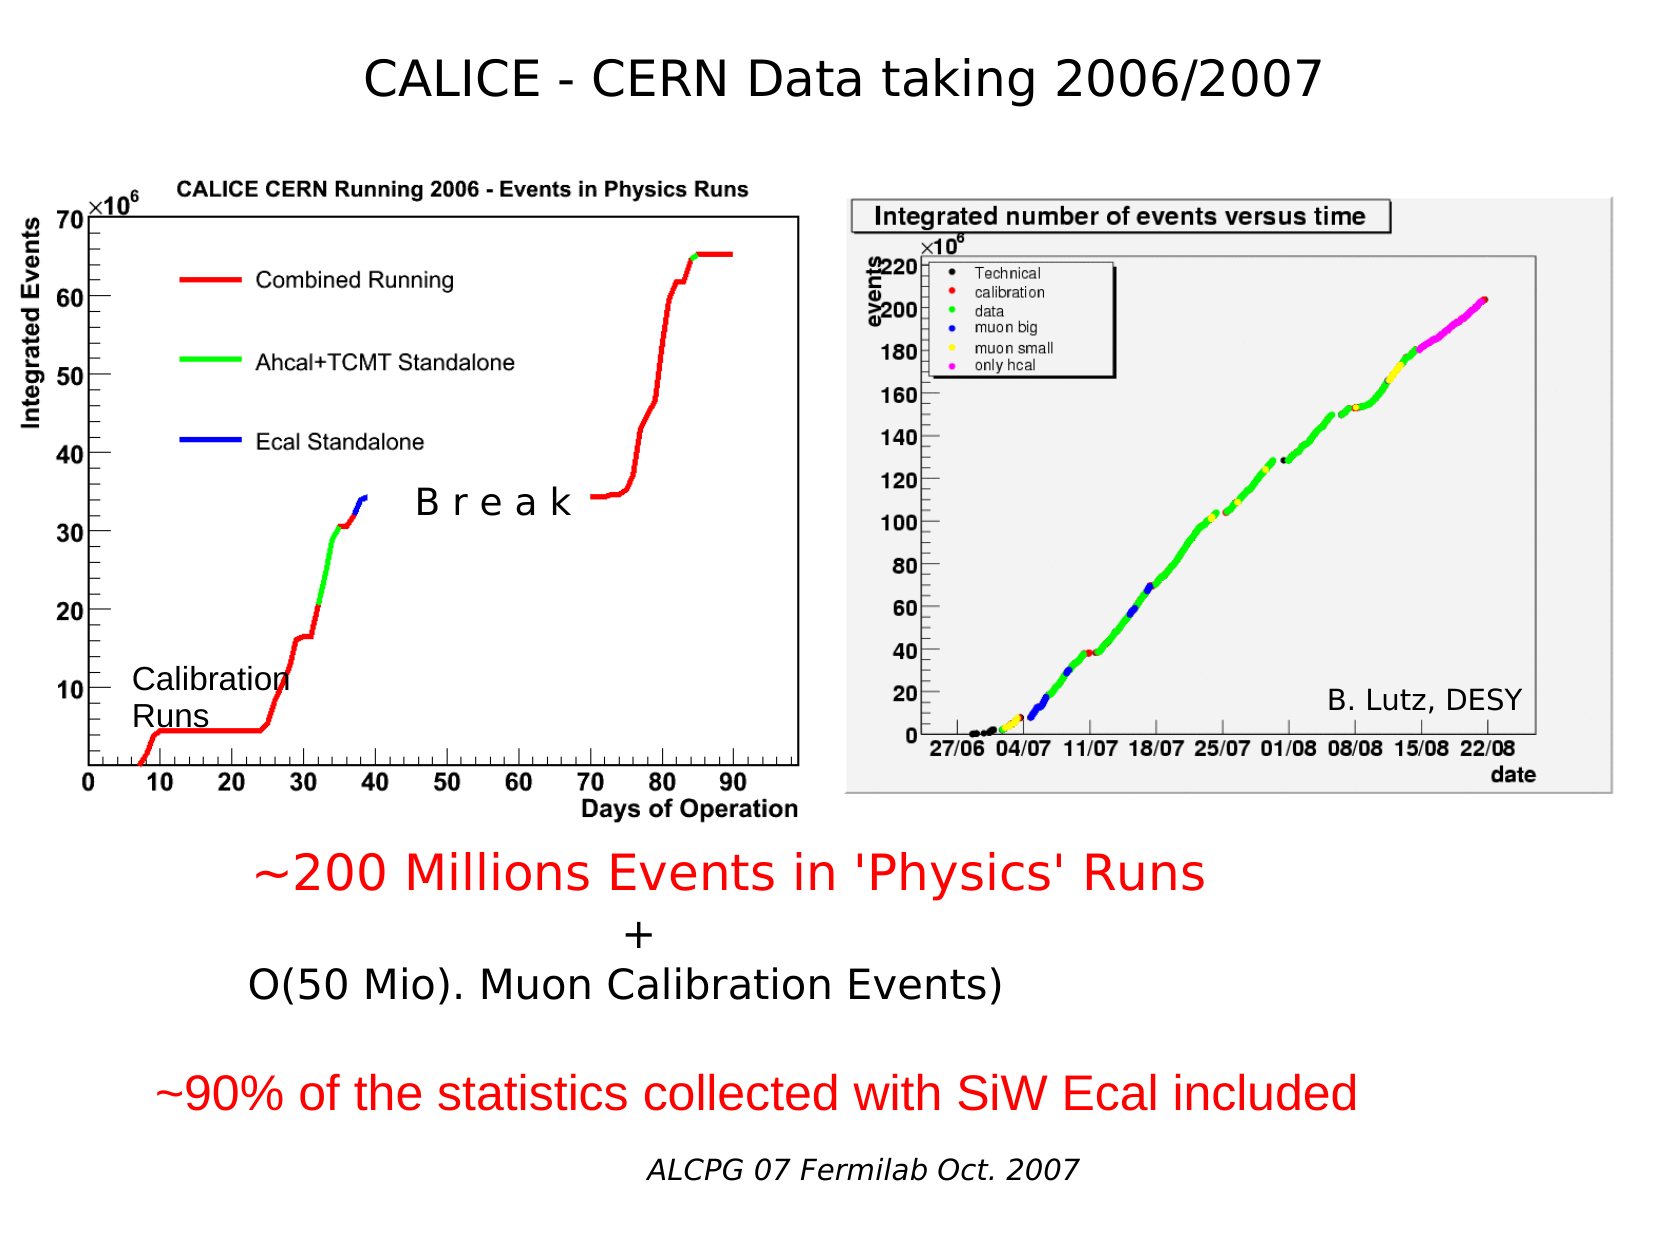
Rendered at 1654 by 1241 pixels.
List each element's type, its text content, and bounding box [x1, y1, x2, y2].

text_box CALICE - CERN Data taking 2006/2007 [348, 42, 1321, 116]
text_box B. Lutz, DESY [1312, 675, 1538, 725]
text_box ~200 Millions Events in 'Physics' Runs + O(50 Mio). Muon Calibration Events) ~90% of the statistics collected with SiW Ecal included [140, 836, 1465, 1186]
text_box Calibration Runs [117, 652, 321, 745]
picture [0, 149, 1647, 834]
text_box B r e a k [399, 473, 583, 532]
